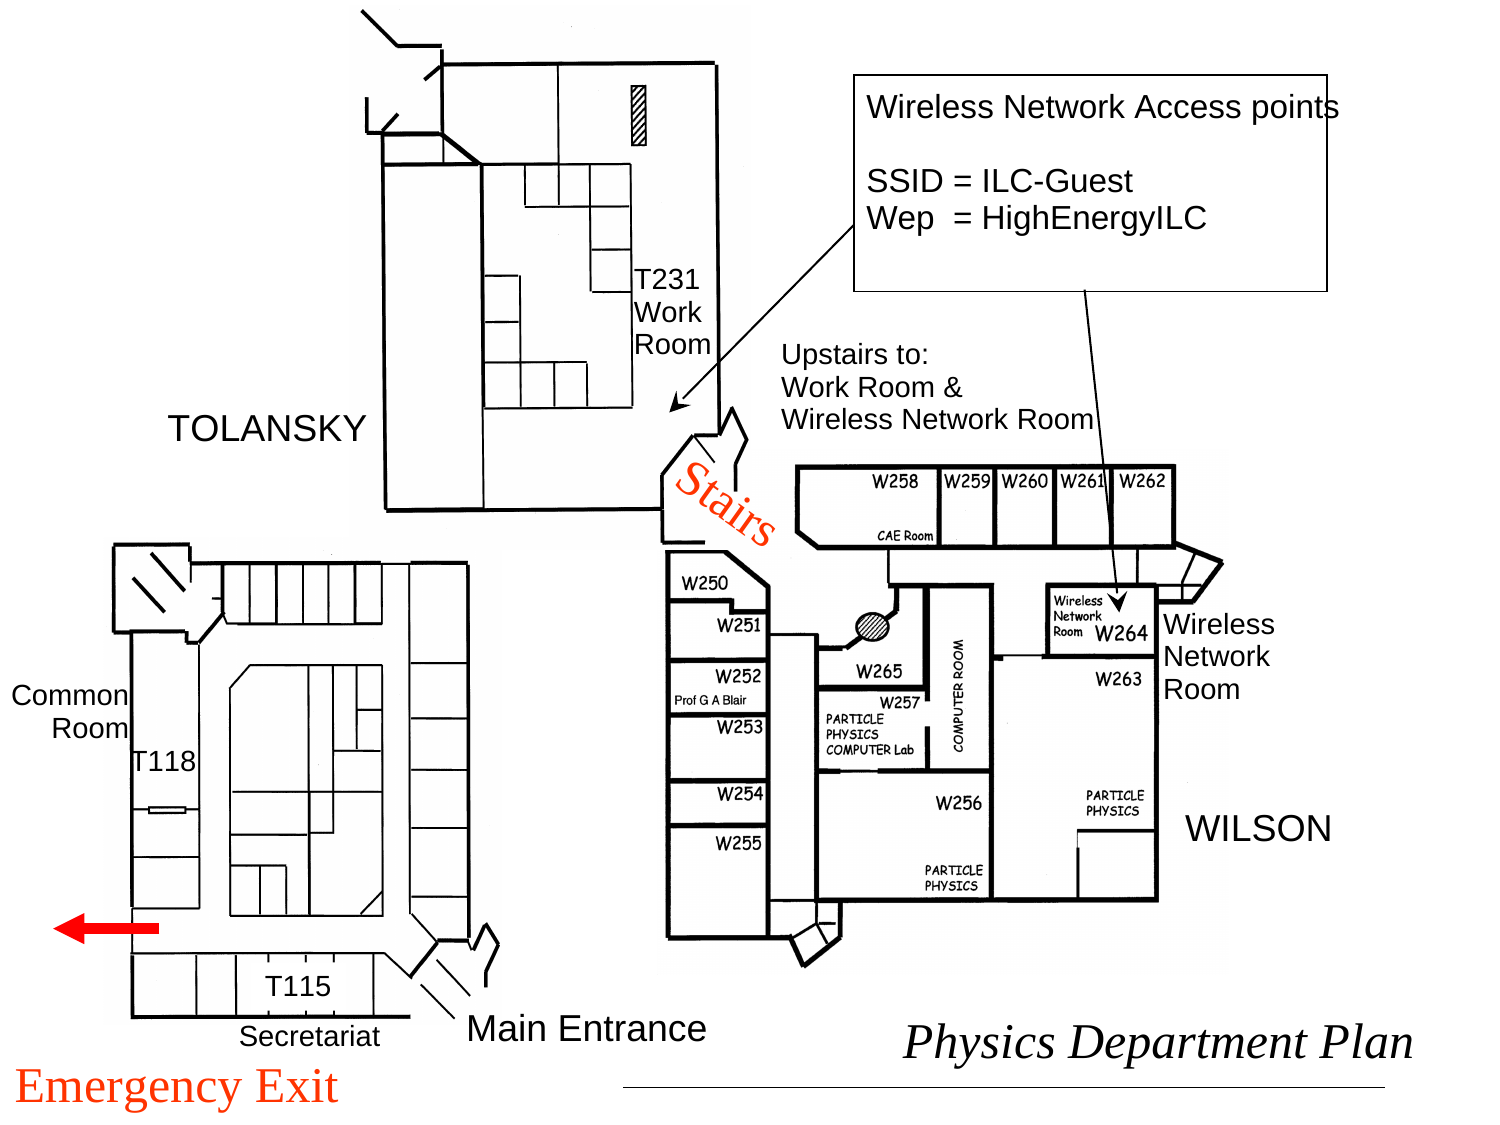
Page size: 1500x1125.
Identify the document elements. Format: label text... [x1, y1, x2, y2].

text_box Stairs [649, 433, 808, 575]
text_box T231 Work Room [619, 255, 727, 370]
text_box WILSON [1170, 800, 1348, 858]
text_box Wireless Network Room [1148, 600, 1291, 714]
text_box TOLANSKY [152, 399, 383, 458]
text_box Physics Department Plan [888, 1006, 1430, 1078]
text_box T118 [115, 737, 212, 786]
text_box Common Room [0, 671, 145, 753]
text_box Secretariat [223, 1012, 396, 1061]
text_box Emergency Exit [0, 1049, 354, 1121]
text_box Wireless Network Access points SSID = ILC-Guest Wep = HighEnergyILC [851, 80, 1412, 245]
text_box T115 [250, 962, 347, 1011]
text_box Upstairs to: Work Room & Wireless Network Room [766, 330, 1110, 445]
picture [103, 5, 1229, 1026]
text_box Main Entrance [451, 999, 723, 1058]
